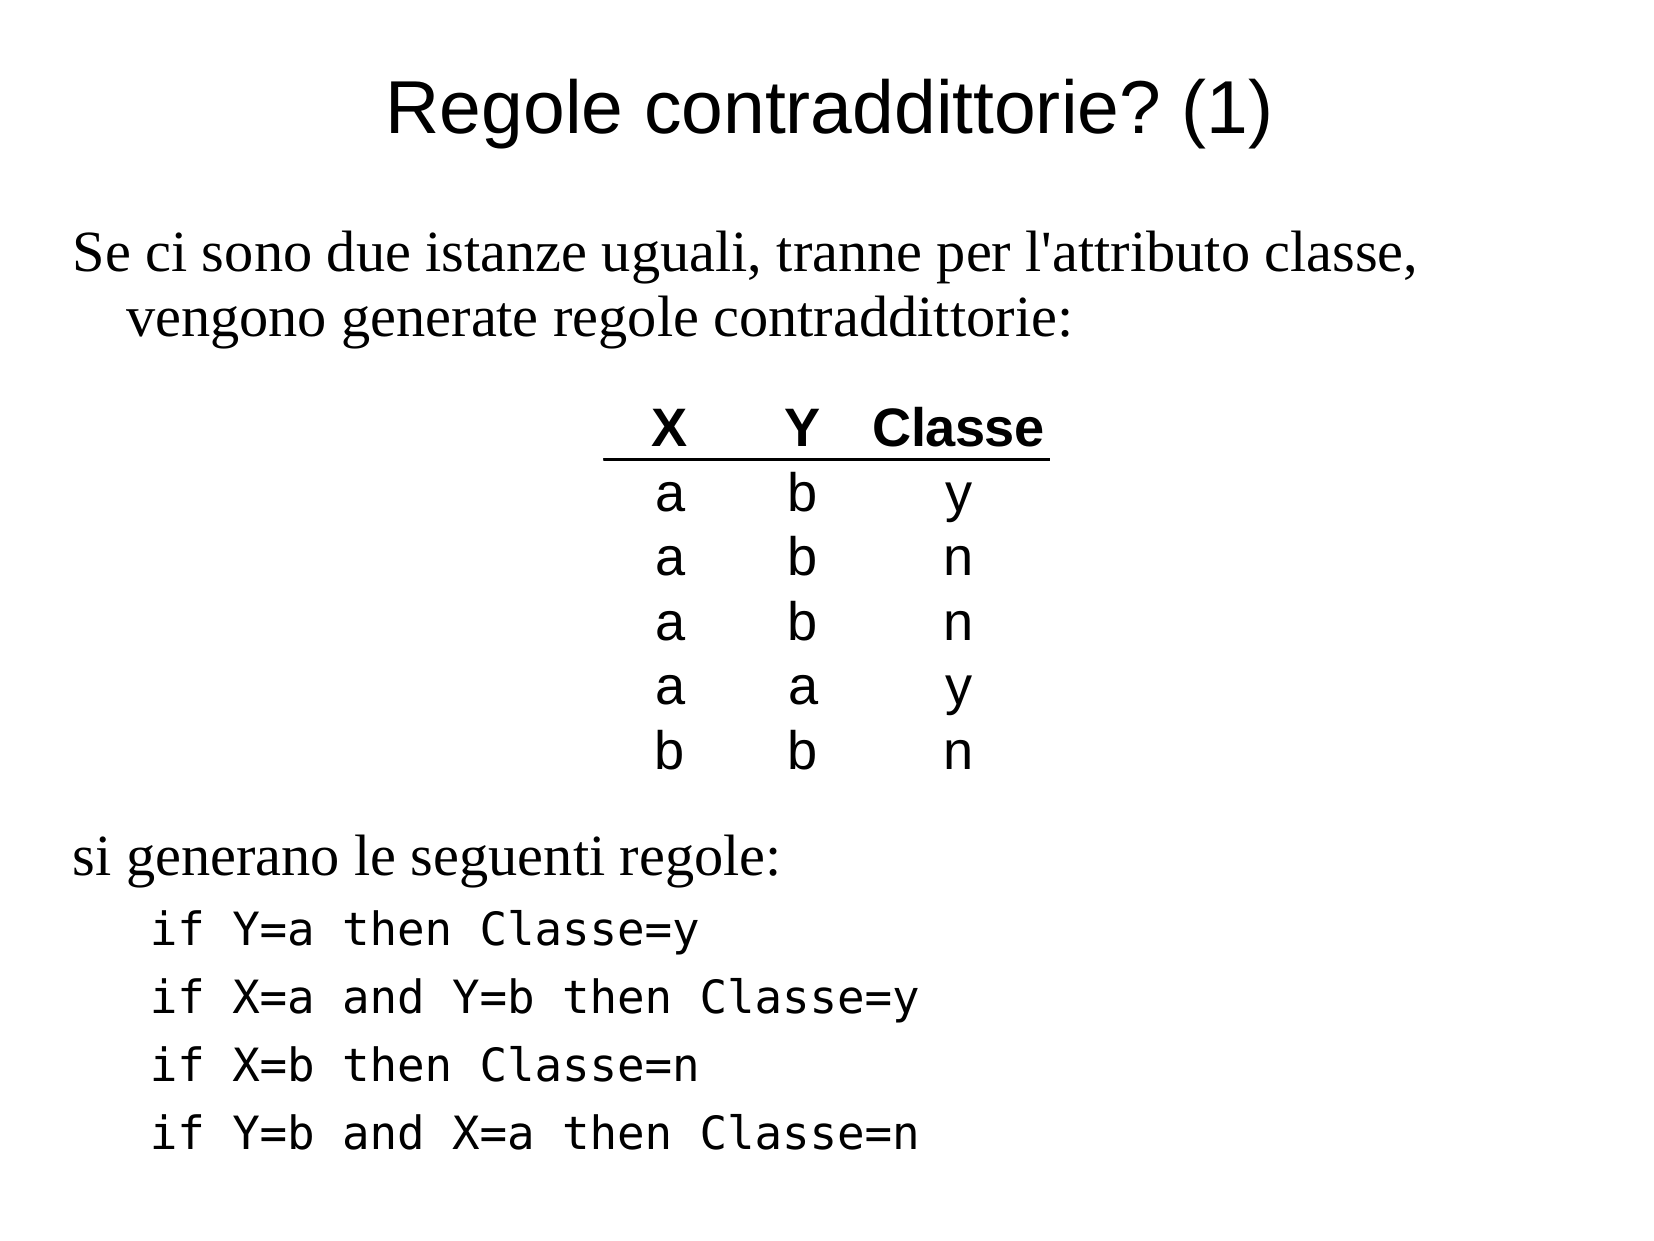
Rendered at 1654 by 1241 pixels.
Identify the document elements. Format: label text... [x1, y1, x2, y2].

list Se ci sono due istanze uguali, tranne per l'attributo classe, vengono generate regole contraddittorie: si generano le seguenti regole: if Y=a then Classe=y if X=a and Y=b then Classe=y if X=b then Classe=n if Y=b and X=a then Classe=n [55, 219, 1605, 1179]
chart [603, 394, 1051, 785]
title Regole contraddittorie? (1) [52, 42, 1608, 173]
